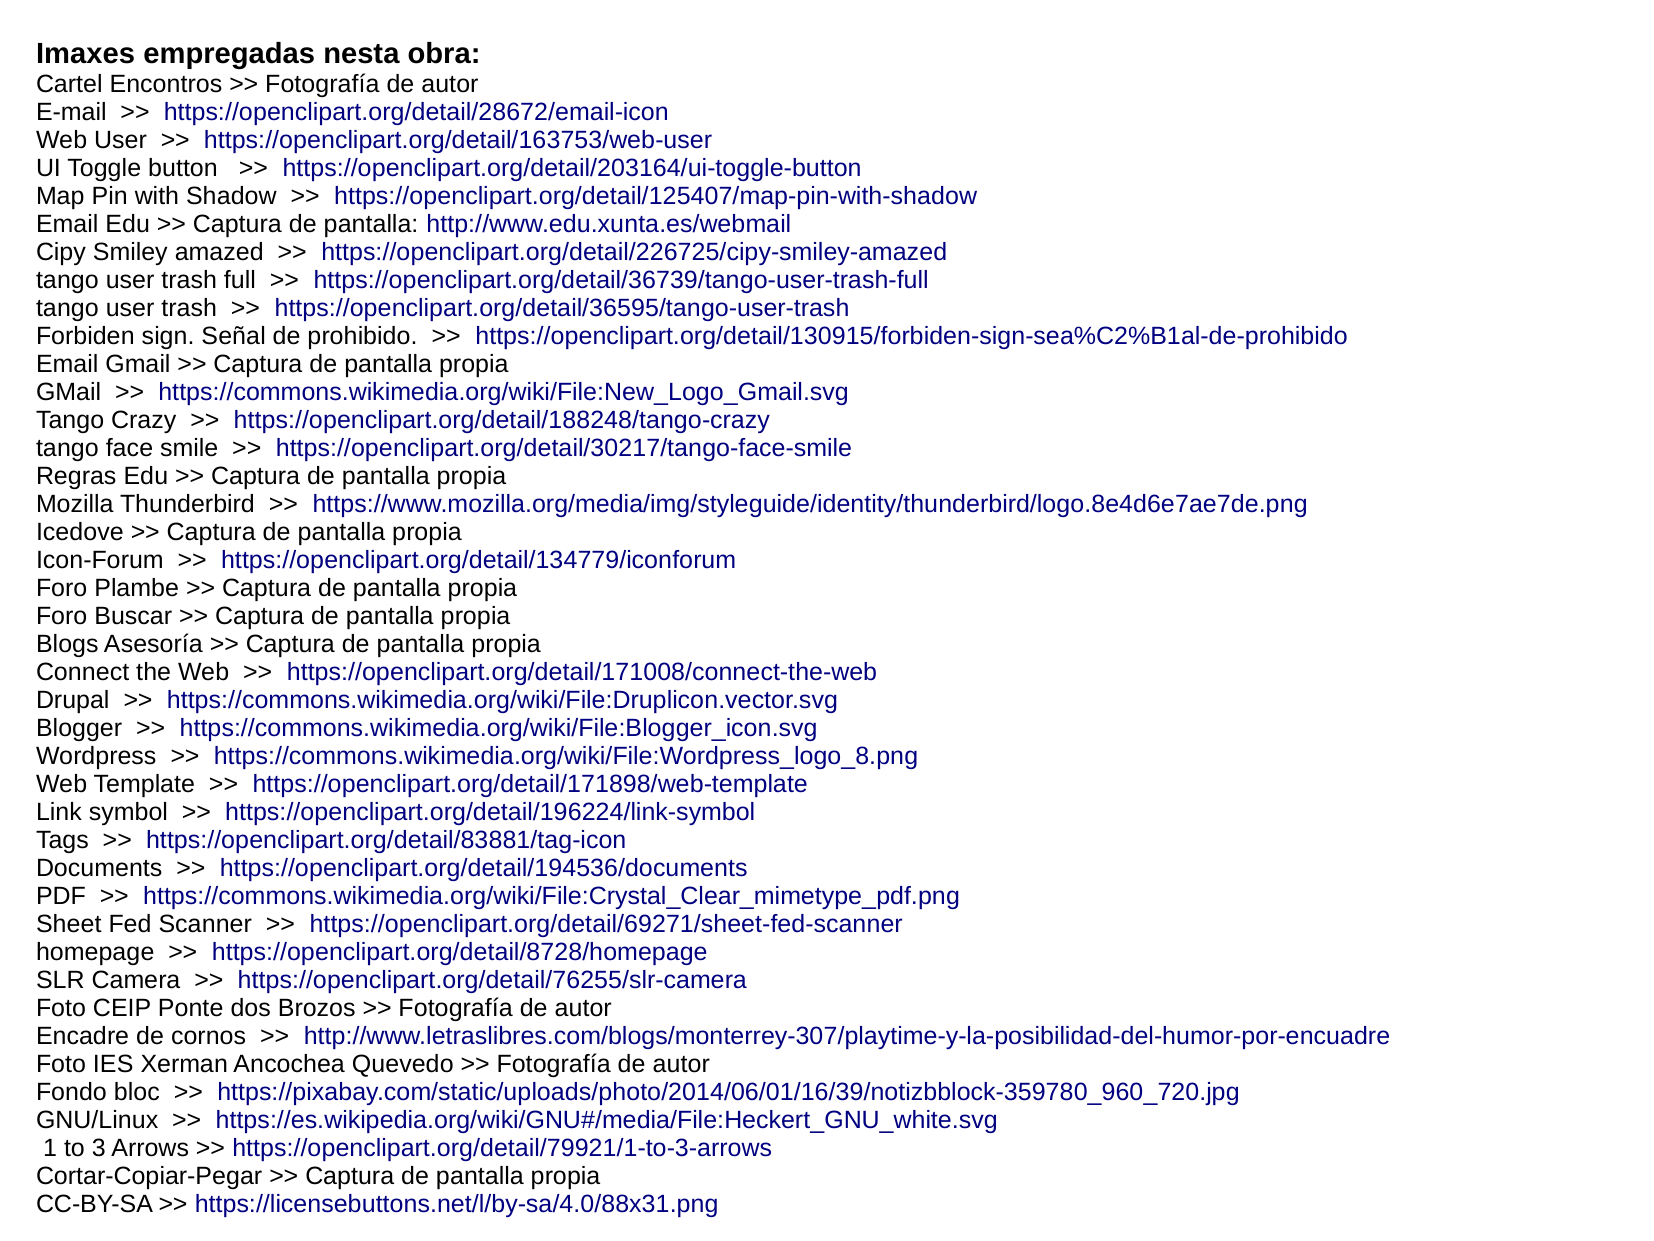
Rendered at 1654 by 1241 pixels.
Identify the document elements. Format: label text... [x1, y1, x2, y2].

text_box Imaxes empregadas nesta obra: Cartel Encontros >> Fotografía de autor E-mail >> https://openclipart.org/detail/28672/email-icon Web User >> https://openclipart.org/detail/163753/web-user UI Toggle button >> https://openclipart.org/detail/203164/ui-toggle-button Map Pin with Shadow >> https://openclipart.org/detail/125407/map-pin-with-shadow Email Edu >> Captura de pantalla: http://www.edu.xunta.es/webmail Cipy Smiley amazed >> https://openclipart.org/detail/226725/cipy-smiley-amazed tango user trash full >> https://openclipart.org/detail/36739/tango-user-trash-full tango user trash >> https://openclipart.org/detail/36595/tango-user-trash Forbiden sign. Señal de prohibido. >> https://openclipart.org/detail/130915/forbiden-sign-sea%C2%B1al-de-prohibido Email Gmail >> Captura de pantalla propia GMail >> https://commons.wikimedia.org/wiki/File:New_Logo_Gmail.svg Tango Crazy >> https://openclipart.org/detail/188248/tango-crazy tango face smile >> https://openclipart.org/detail/30217/tango-face-smile Regras Edu >> Captura de pantalla propia Mozilla Thunderbird >> https://www.mozilla.org/media/img/styleguide/identity/thunderbird/logo.8e4d6e7ae7de.png Icedove >> Captura de pantalla propia Icon-Forum >> https://openclipart.org/detail/134779/iconforum Foro Plambe >> Captura de pantalla propia Foro Buscar >> Captura de pantalla propia Blogs Asesoría >> Captura de pantalla propia Connect the Web >> https://openclipart.org/detail/171008/connect-the-web Drupal >> https://commons.wikimedia.org/wiki/File:Druplicon.vector.svg Blogger >> https://commons.wikimedia.org/wiki/File:Blogger_icon.svg Wordpress >> https://commons.wikimedia.org/wiki/File:Wordpress_logo_8.png Web Template >> https://openclipart.org/detail/171898/web-template Link symbol >> https://openclipart.org/detail/196224/link-symbol Tags >> https://openclipart.org/detail/83881/tag-icon Documents >> https://openclipart.org/detail/194536/documents PDF >> https://commons.wikimedia.org/wiki/File:Crystal_Clear_mimetype_pdf.png Sheet Fed Scanner >> https://openclipart.org/detail/69271/sheet-fed-scanner homepage >> https://openclipart.org/detail/8728/homepage SLR Camera >> https://openclipart.org/detail/76255/slr-camera Foto CEIP Ponte dos Brozos >> Fotografía de autor Encadre de cornos >> http://www.letraslibres.com/blogs/monterrey-307/playtime-y-la-posibilidad-del-humor-por-encuadre Foto IES Xerman Ancochea Quevedo >> Fotografía de autor Fondo bloc >> https://pixabay.com/static/uploads/photo/2014/06/01/16/39/notizbblock-359780_960_720.jpg GNU/Linux >> https://es.wikipedia.org/wiki/GNU#/media/File:Heckert_GNU_white.svg 1 to 3 Arrows >> https://openclipart.org/detail/79921/1-to-3-arrows Cortar-Copiar-Pegar >> Captura de pantalla propia CC-BY-SA >> https://licensebuttons.net/l/by-sa/4.0/88x31.png [21, 29, 1650, 1225]
